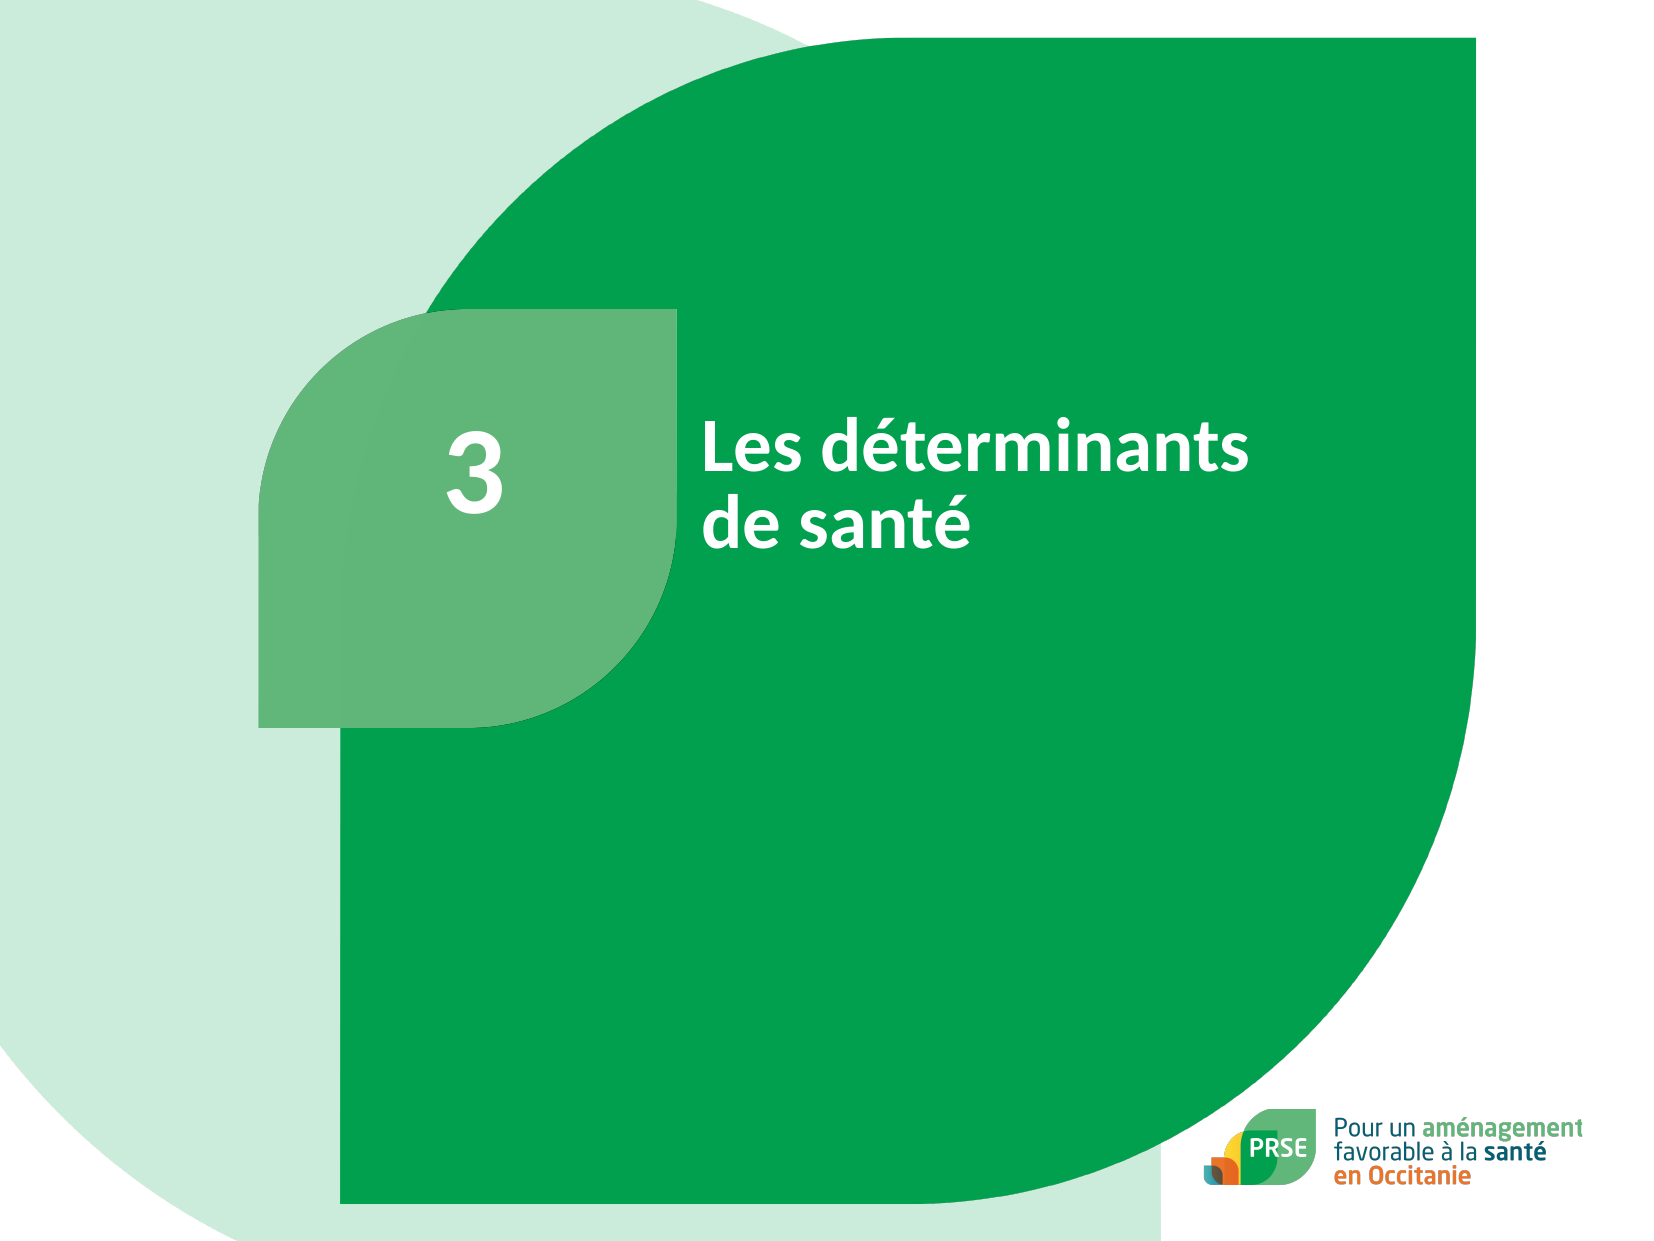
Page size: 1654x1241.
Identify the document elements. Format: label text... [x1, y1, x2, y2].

picture [0, 0, 1584, 1241]
text_box 3 [428, 412, 484, 613]
text_box Les déterminants de santé [650, 406, 1419, 890]
